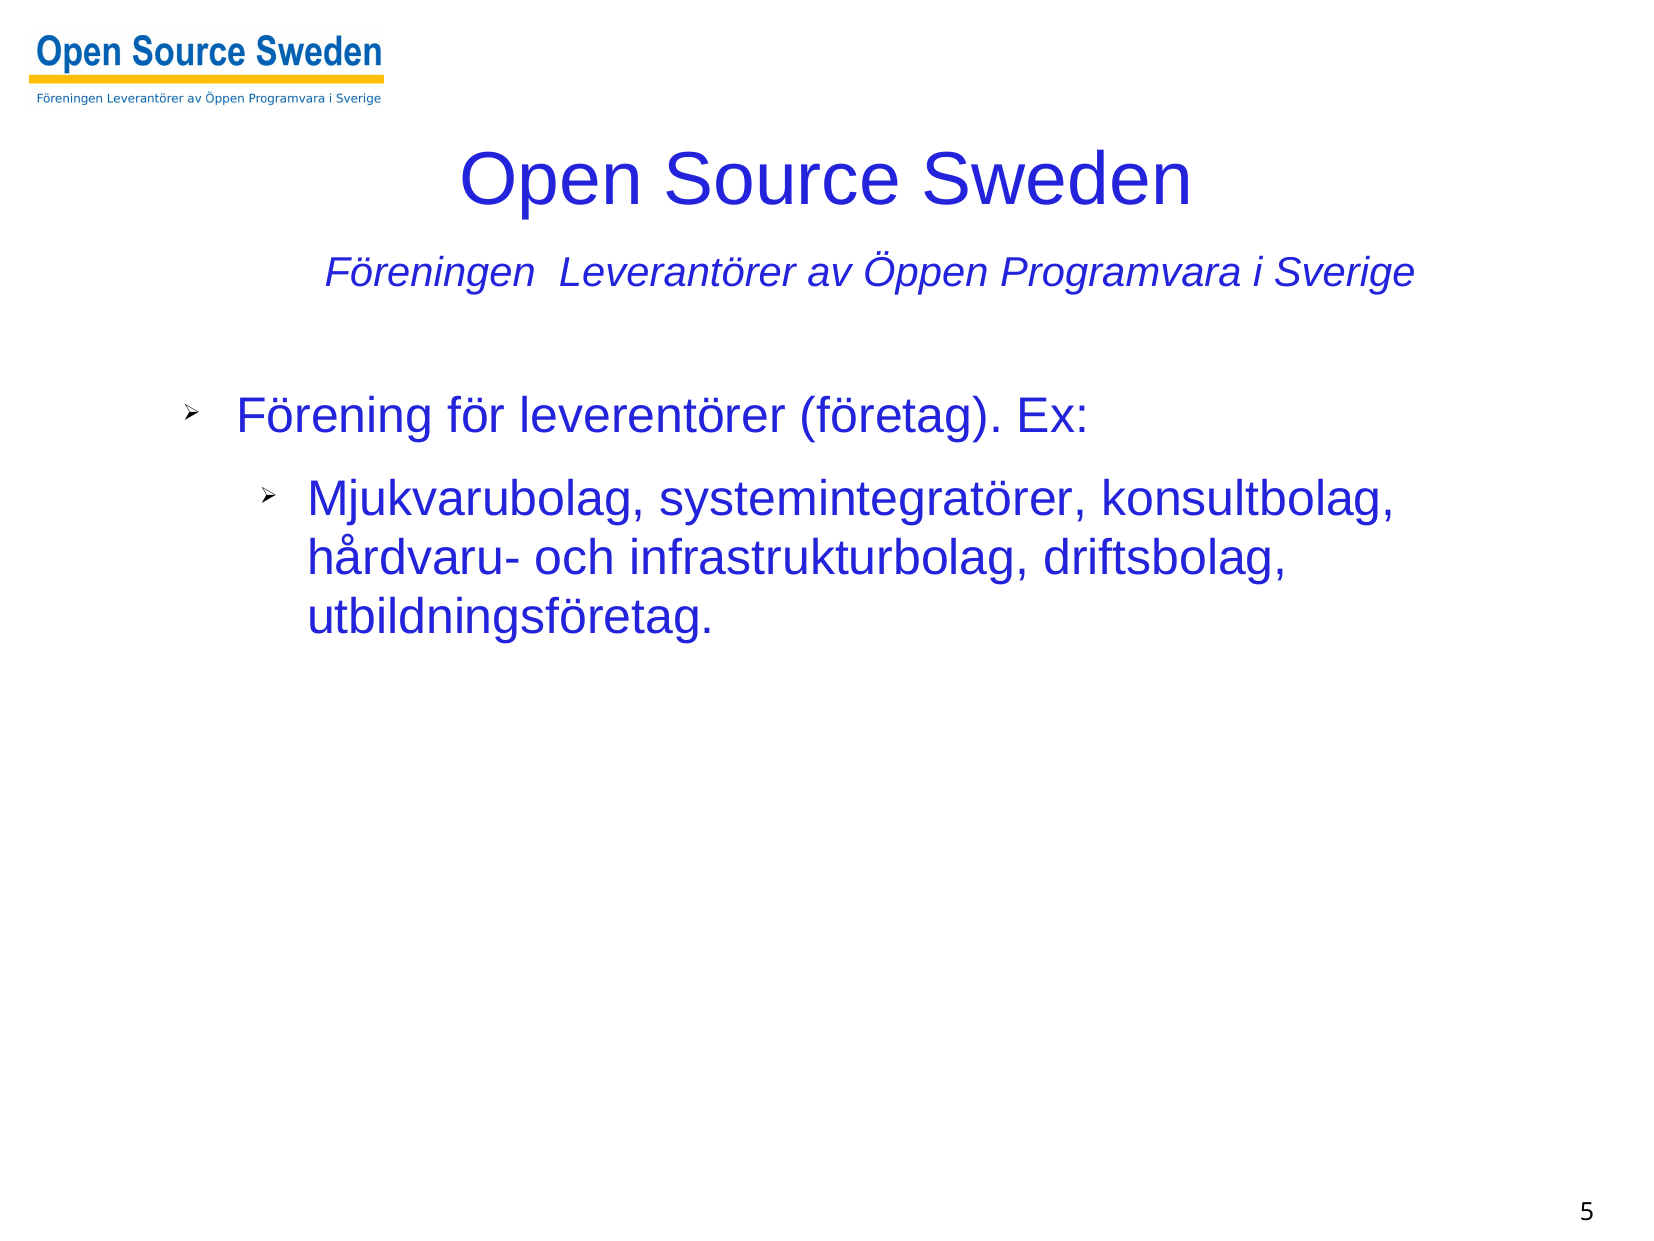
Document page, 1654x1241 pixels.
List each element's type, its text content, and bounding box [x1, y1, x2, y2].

list Föreningen Leverantörer av Öppen Programvara i Sverige [324, 236, 1429, 325]
title Open Source Sweden [82, 114, 1571, 243]
list Förening för leverentörer (företag). Ex: Mjukvarubolag, systemintegratörer, konsultbolag, hårdvaru- och infrastrukturbolag, driftsbolag, utbildningsföretag. [165, 383, 1535, 1105]
picture [29, 29, 384, 112]
